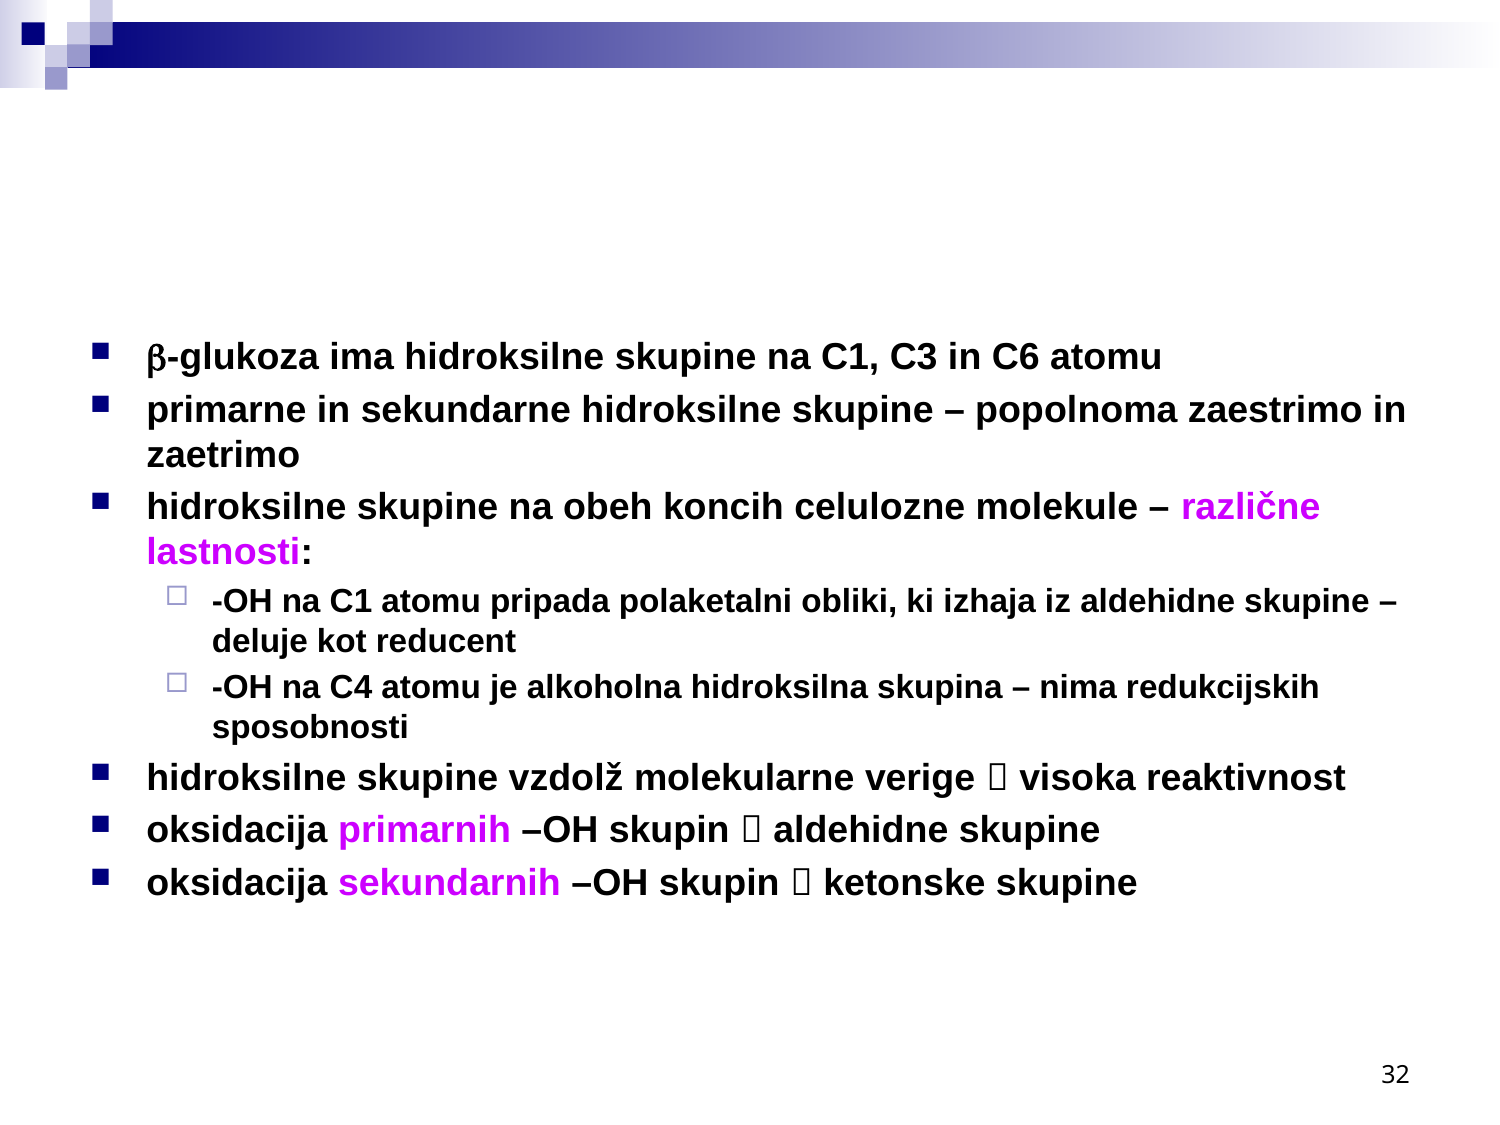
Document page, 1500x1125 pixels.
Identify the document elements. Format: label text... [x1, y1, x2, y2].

slide_number <number> [1074, 1025, 1425, 1100]
list -glukoza ima hidroksilne skupine na C1, C3 in C6 atomu primarne in sekundarne hidroksilne skupine – popolnoma zaestrimo in zaetrimo hidroksilne skupine na obeh koncih celulozne molekule – različne lastnosti: -OH na C1 atomu pripada polaketalni obliki, ki izhaja iz aldehidne skupine – deluje kot reducent -OH na C4 atomu je alkoholna hidroksilna skupina – nima redukcijskih sposobnosti hidroksilne skupine vzdolž molekularne verige  visoka reaktivnost oksidacija primarnih –OH skupin  aldehidne skupine oksidacija sekundarnih –OH skupin  ketonske skupine [75, 324, 1424, 1059]
